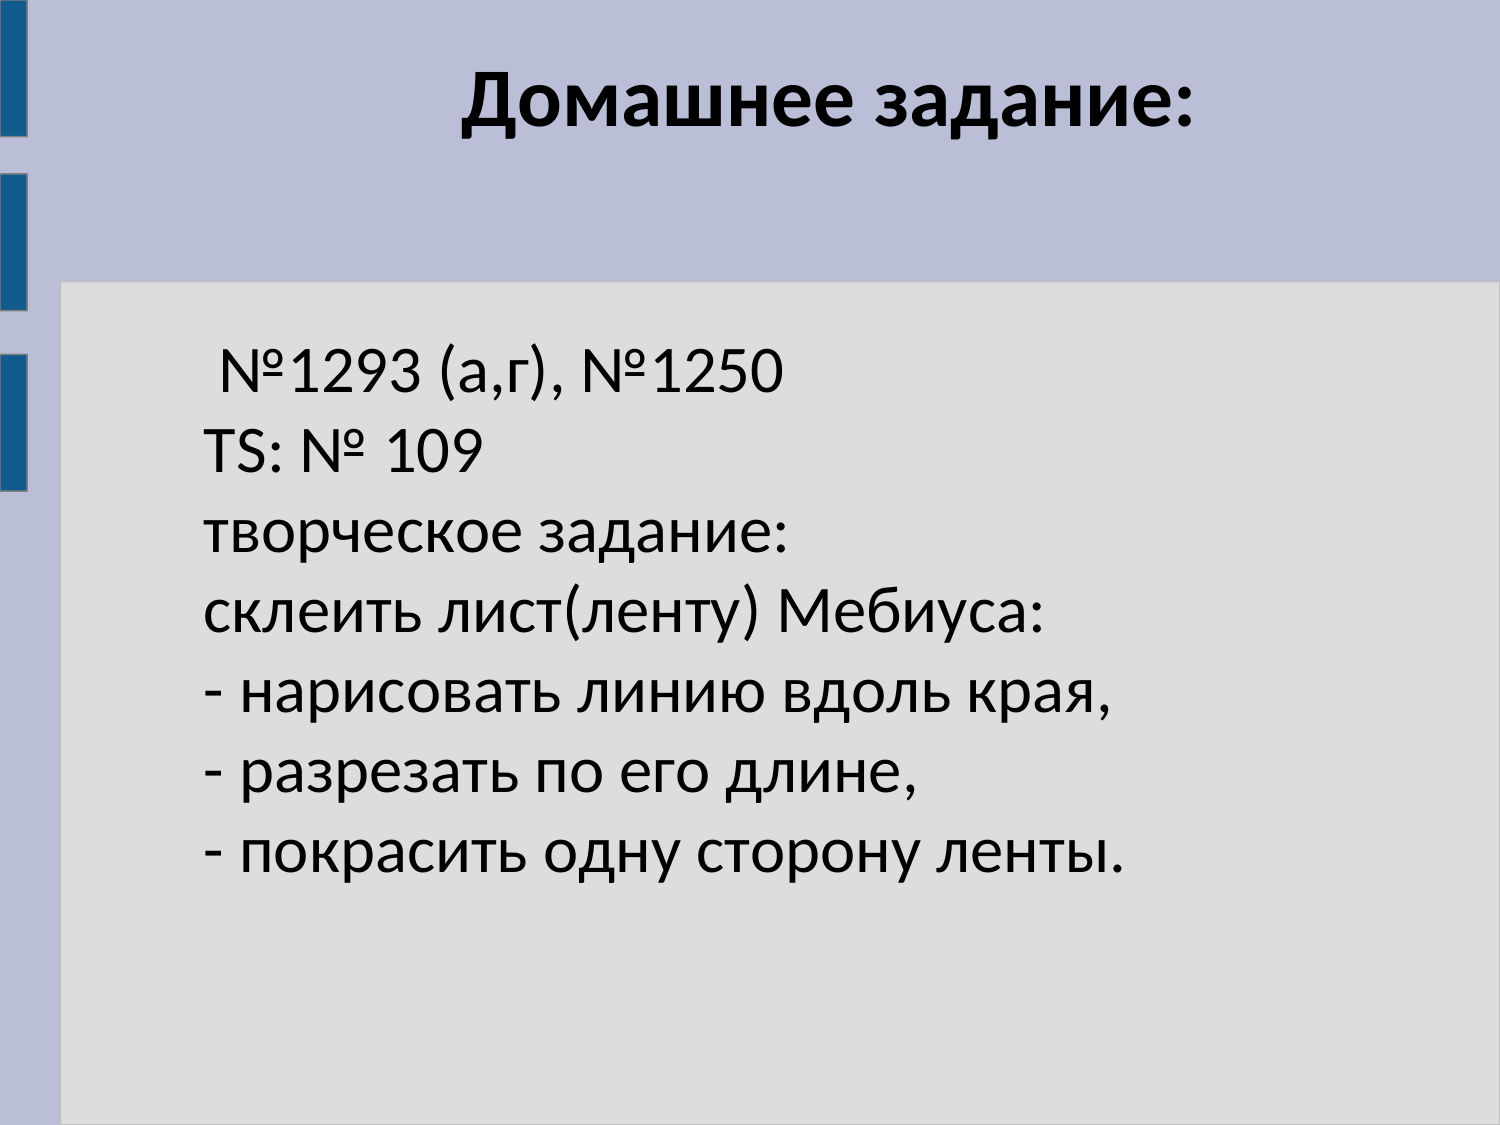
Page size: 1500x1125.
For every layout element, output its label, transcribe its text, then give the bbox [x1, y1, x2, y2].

text_box Домашнее задание: [446, 35, 1252, 166]
text_box №1293 (а,г), №1250 TS: № 109 творческое задание: склеить лист(ленту) Мебиуса: - нарисовать линию вдоль края, - разрезать по его длине, - покрасить одну сторону ленты. [189, 318, 1294, 839]
